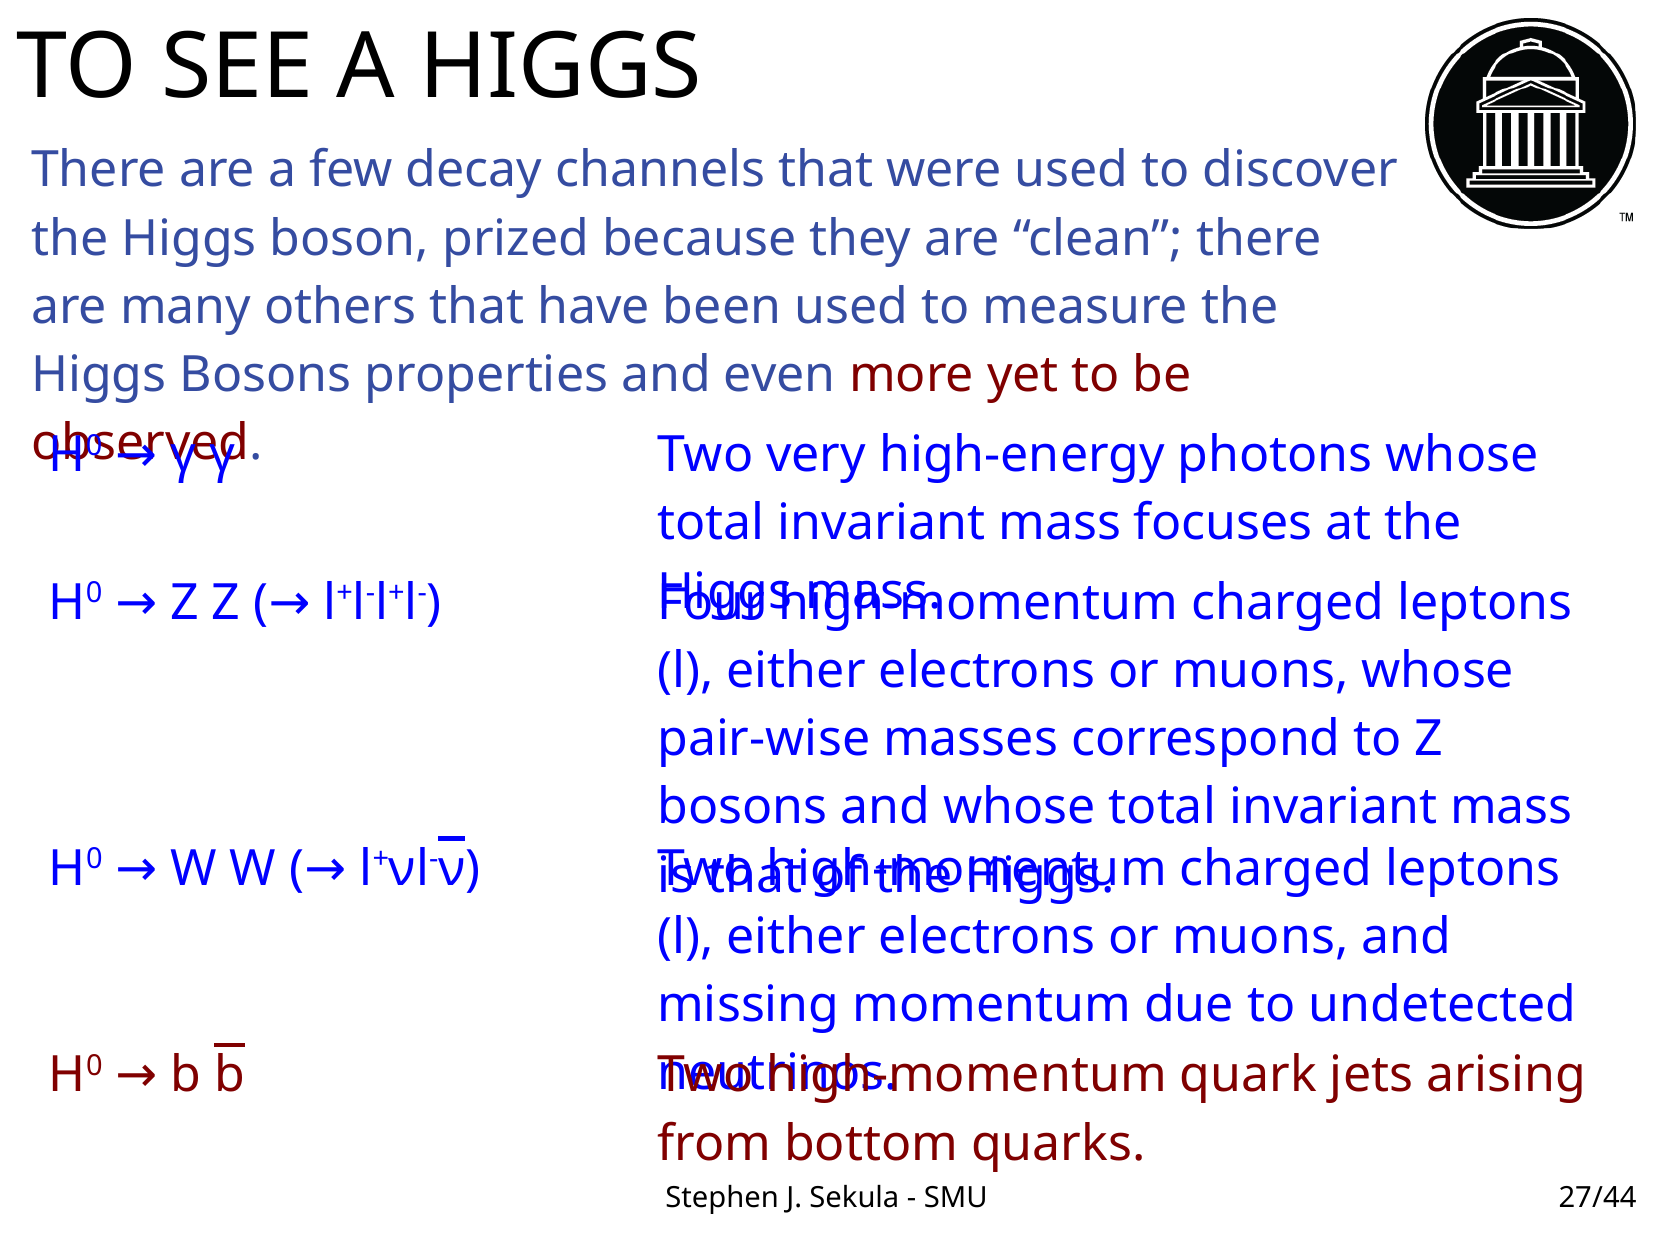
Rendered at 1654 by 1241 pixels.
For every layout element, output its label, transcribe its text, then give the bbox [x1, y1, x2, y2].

text_box Two high-momentum quark jets arising from bottom quarks. [642, 1030, 1607, 1175]
text_box H0 → γ γ [34, 410, 496, 491]
text_box Two high-momentum charged leptons (l), either electrons or muons, and missing momentum due to undetected neutrinos. [642, 824, 1607, 1030]
text_box Two very high-energy photons whose total invariant mass focuses at the Higgs mass. [642, 410, 1607, 555]
text_box H0 → W W (→ l+νl-ν) [34, 824, 582, 904]
text_box H0 → b b [34, 1030, 582, 1111]
text_box H0 → Z Z (→ l+l-l+l-) [34, 558, 582, 638]
title TO SEE A HIGGS [16, 0, 1415, 125]
picture [1425, 18, 1636, 229]
text_box There are a few decay channels that were used to discover the Higgs boson, prized because they are “clean”; there are many others that have been used to measure the Higgs Bosons properties and even more yet to be observed. [16, 125, 1415, 399]
text_box Four high-momentum charged leptons (l), either electrons or muons, whose pair-wise masses correspond to Z bosons and whose total invariant mass is that of the Higgs. [642, 558, 1607, 824]
